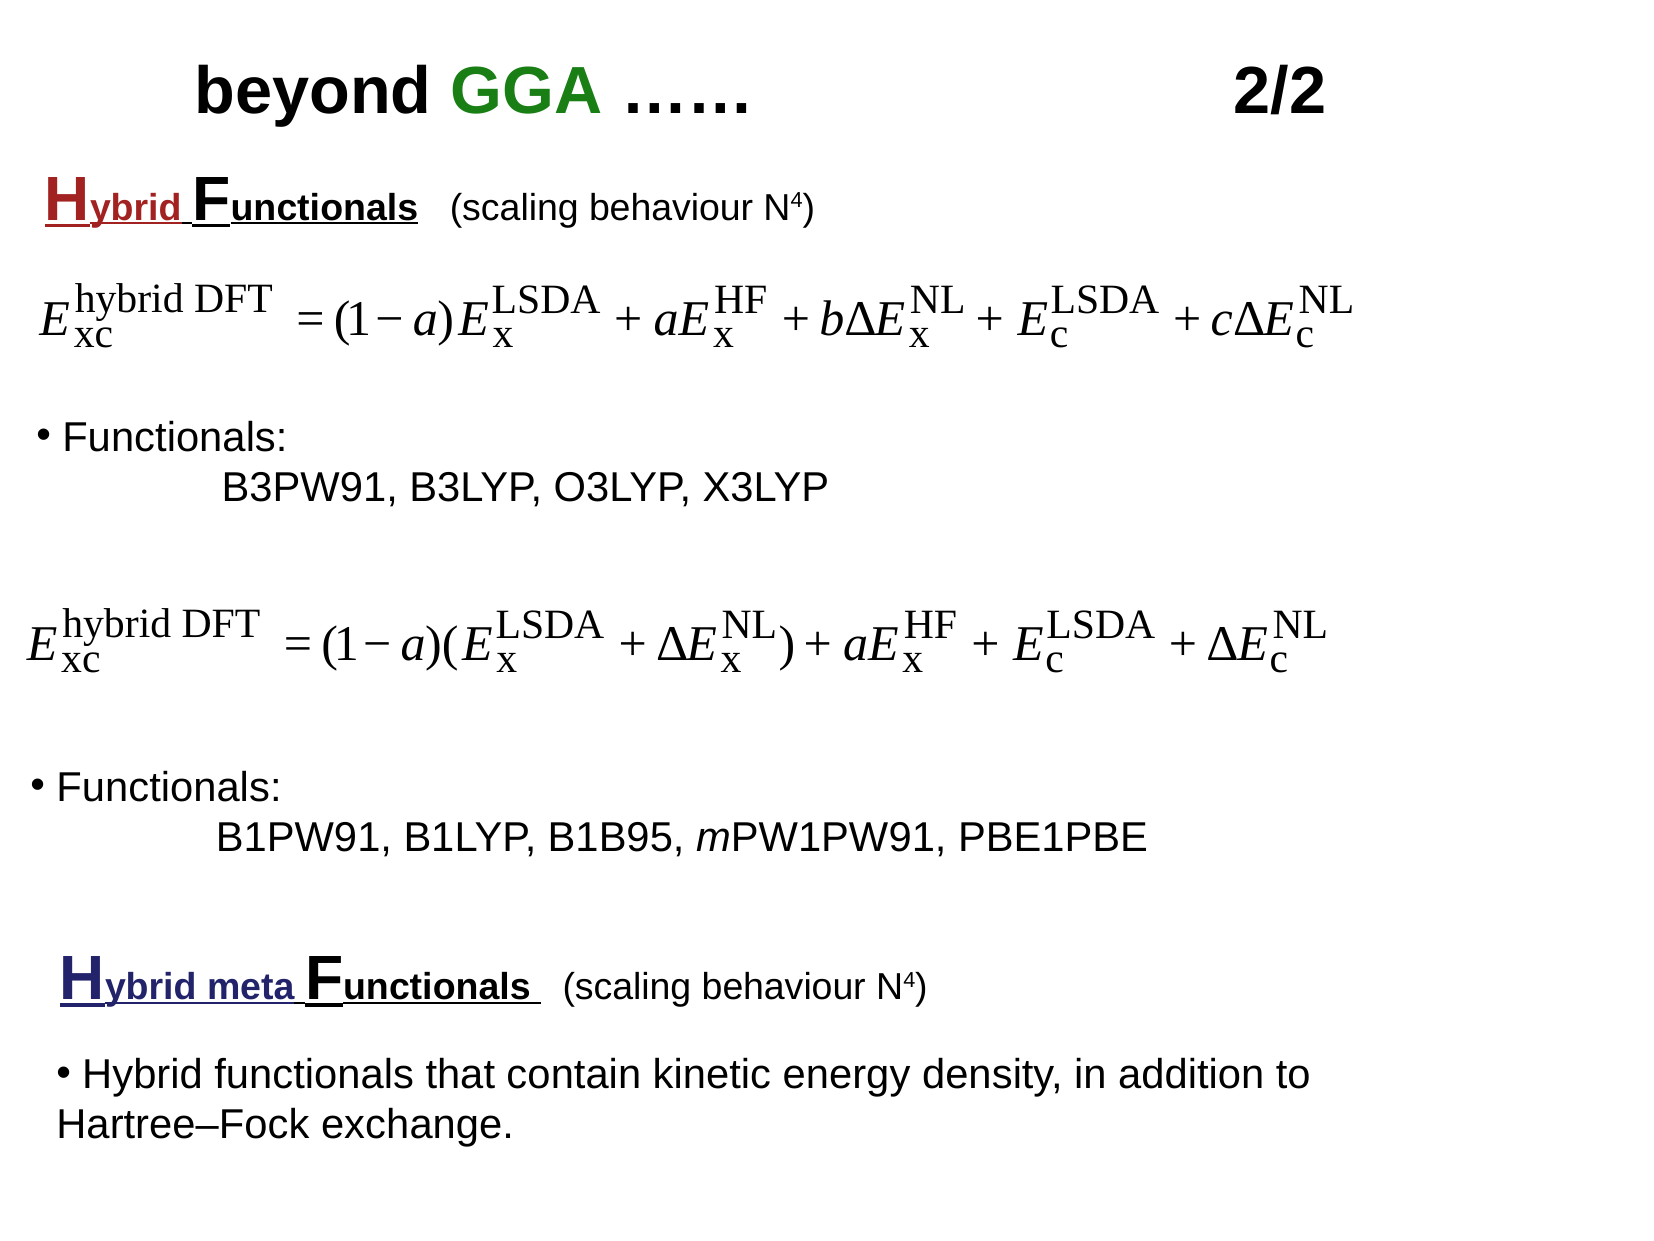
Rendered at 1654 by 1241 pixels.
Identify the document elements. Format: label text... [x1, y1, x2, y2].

chart [16, 602, 1331, 678]
text_box Hybrid meta Functionals (scaling behaviour N4) [44, 929, 943, 1021]
chart [28, 277, 1355, 353]
text_box Hybrid Functionals (scaling behaviour N4) [30, 150, 831, 241]
text_box Functionals: B1PW91, B1LYP, B1B95, mPW1PW91, PBE1PBE [15, 752, 1163, 868]
text_box Hybrid functionals that contain kinetic energy density, in addition to Hartree–Fock exchange. [41, 1039, 1376, 1156]
text_box Functionals: B3PW91, B3LYP, O3LYP, X3LYP [21, 401, 845, 518]
text_box beyond GGA …… 2/2 [180, 39, 1448, 136]
